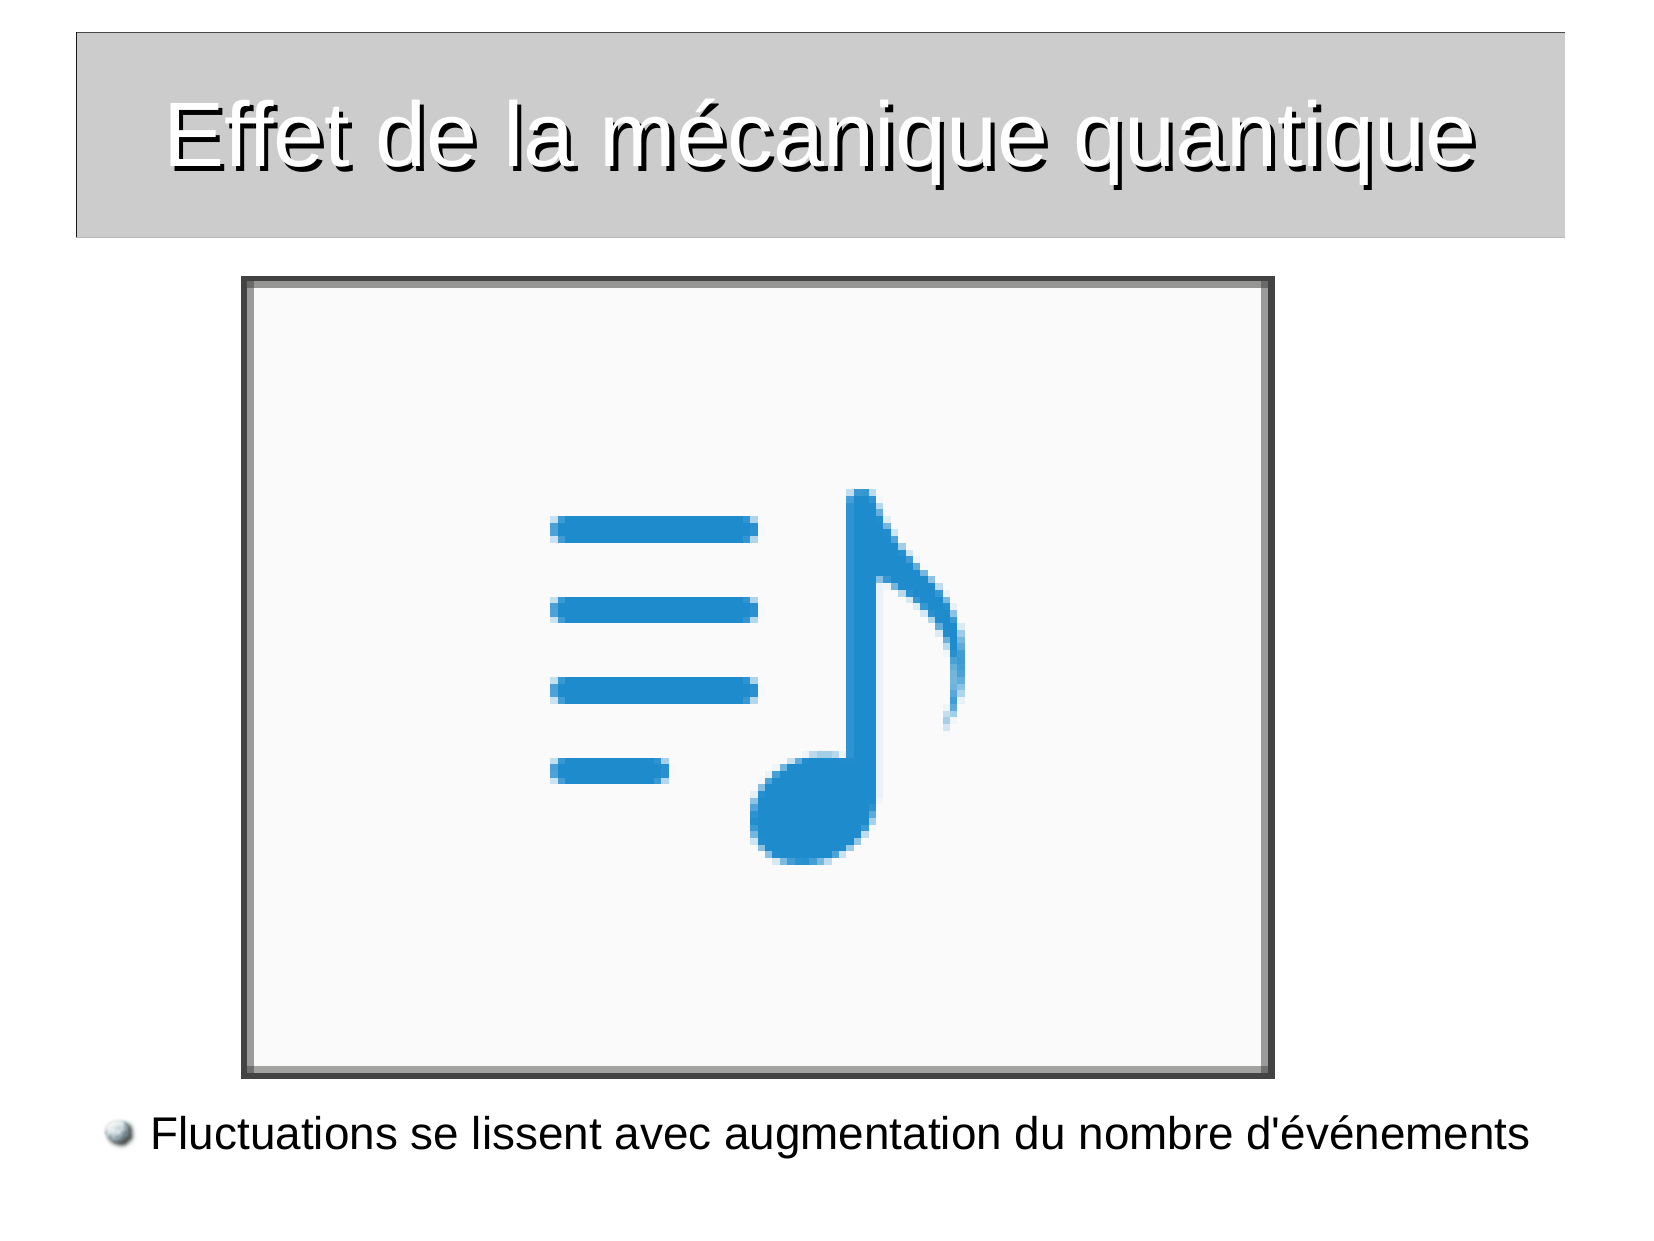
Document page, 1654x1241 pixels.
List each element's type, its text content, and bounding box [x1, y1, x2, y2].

title Effet de la mécanique quantique [76, 32, 1565, 238]
text_box Fluctuations se lissent avec augmentation du nombre d'événements [79, 1107, 1620, 1217]
text_box [240, 275, 1277, 1081]
